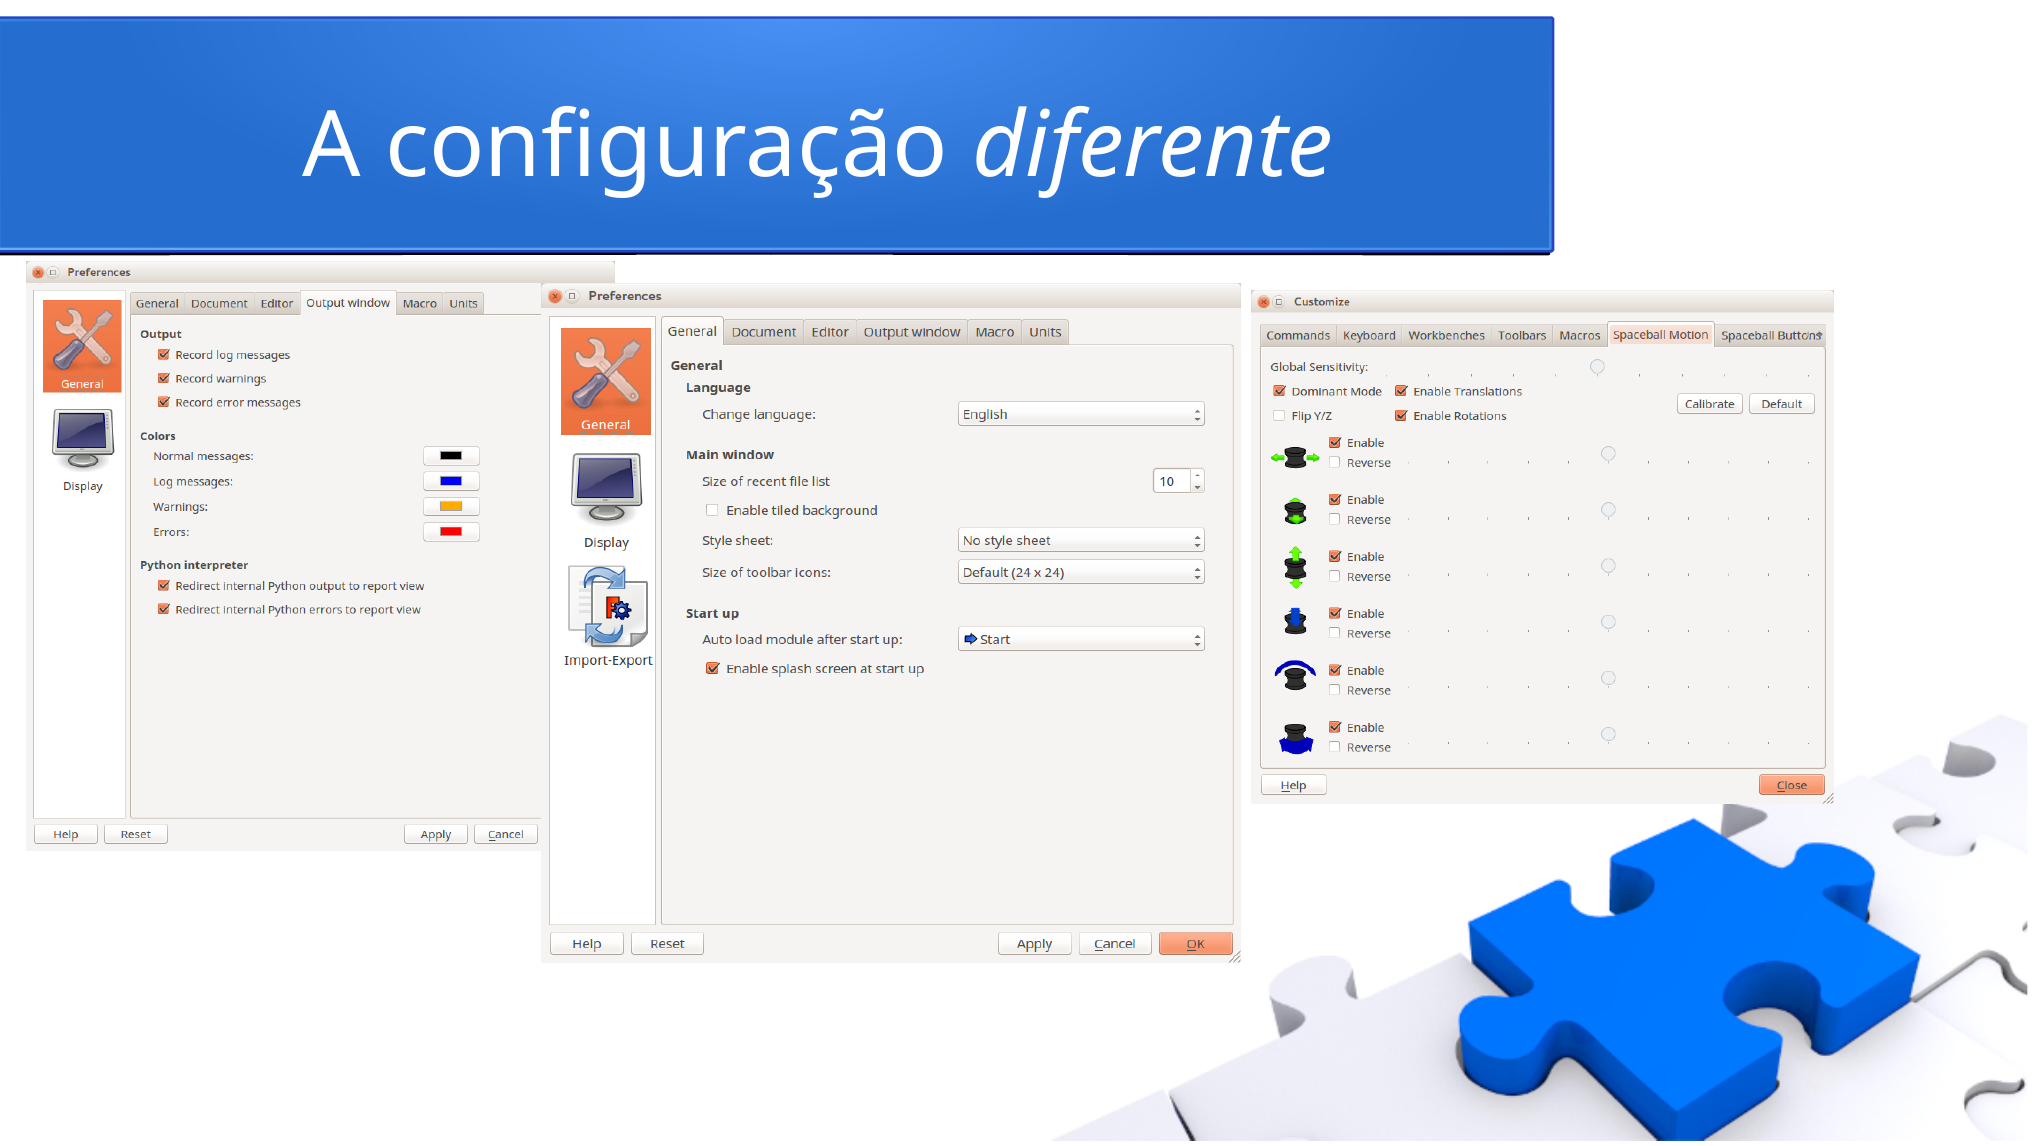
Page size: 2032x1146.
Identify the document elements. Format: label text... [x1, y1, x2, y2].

title A configuração diferente [101, 45, 1536, 237]
picture [26, 261, 2028, 1141]
